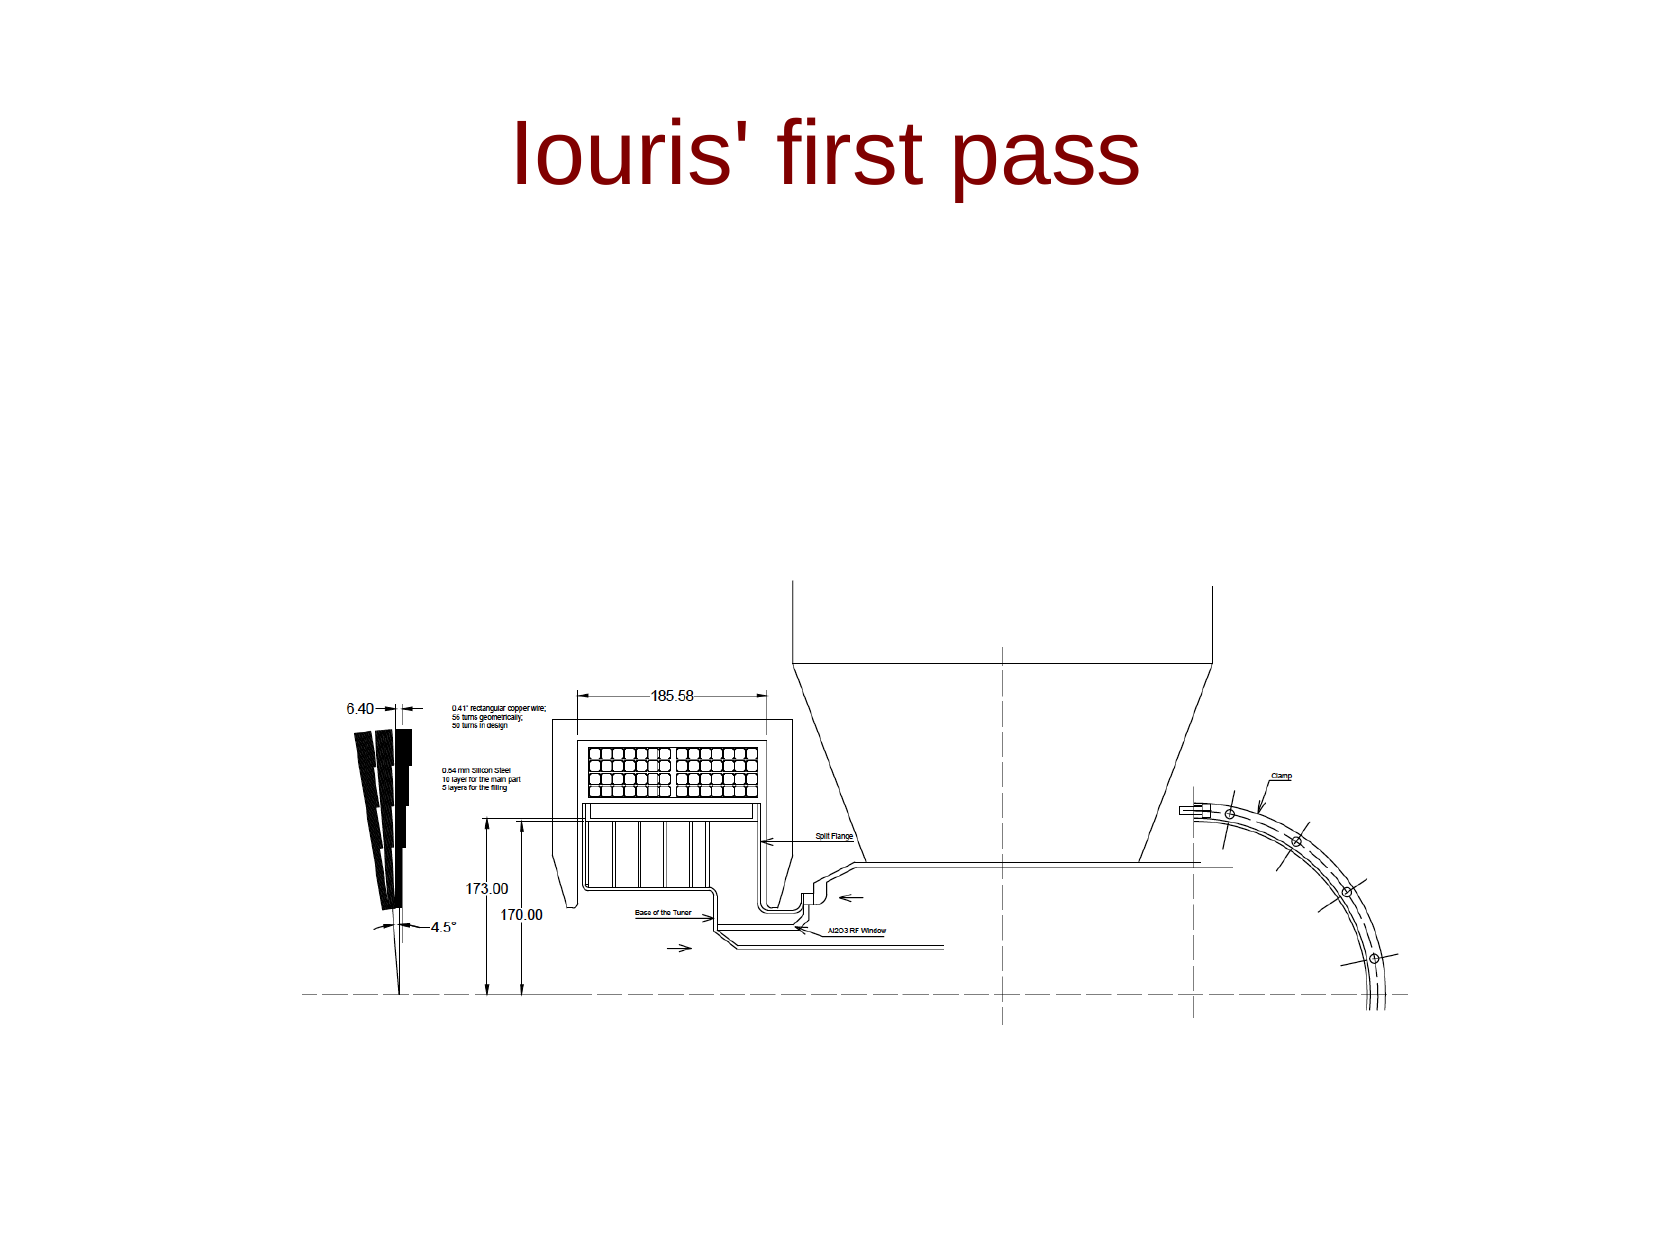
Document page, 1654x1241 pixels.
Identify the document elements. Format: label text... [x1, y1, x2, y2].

title Iouris' first pass [82, 49, 1571, 257]
picture [221, 326, 1448, 1166]
